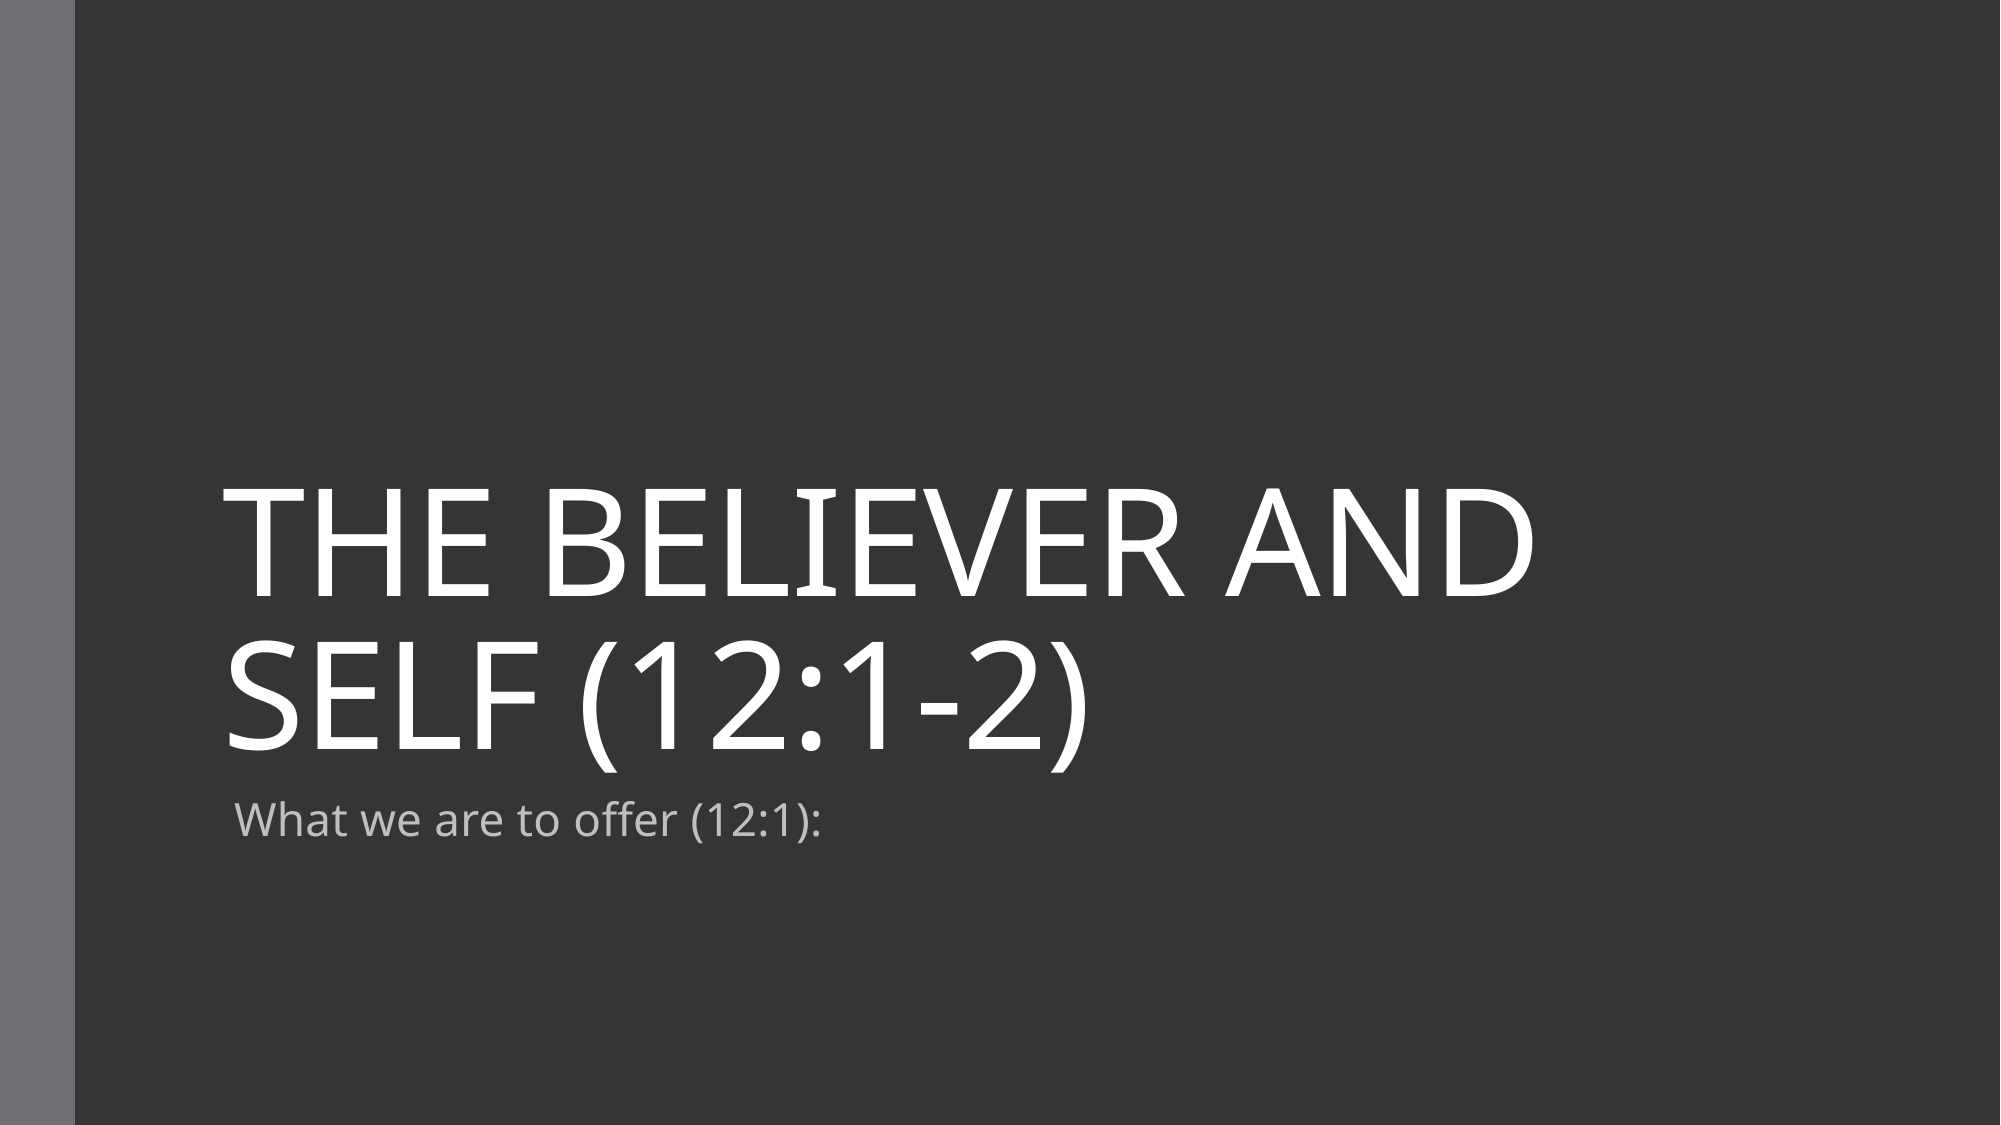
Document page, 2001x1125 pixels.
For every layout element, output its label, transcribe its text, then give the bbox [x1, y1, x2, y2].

subtitle What we are to offer (12:1): [206, 787, 1752, 1066]
title THE BELIEVER AND SELF (12:1-2) [206, 124, 1752, 787]
